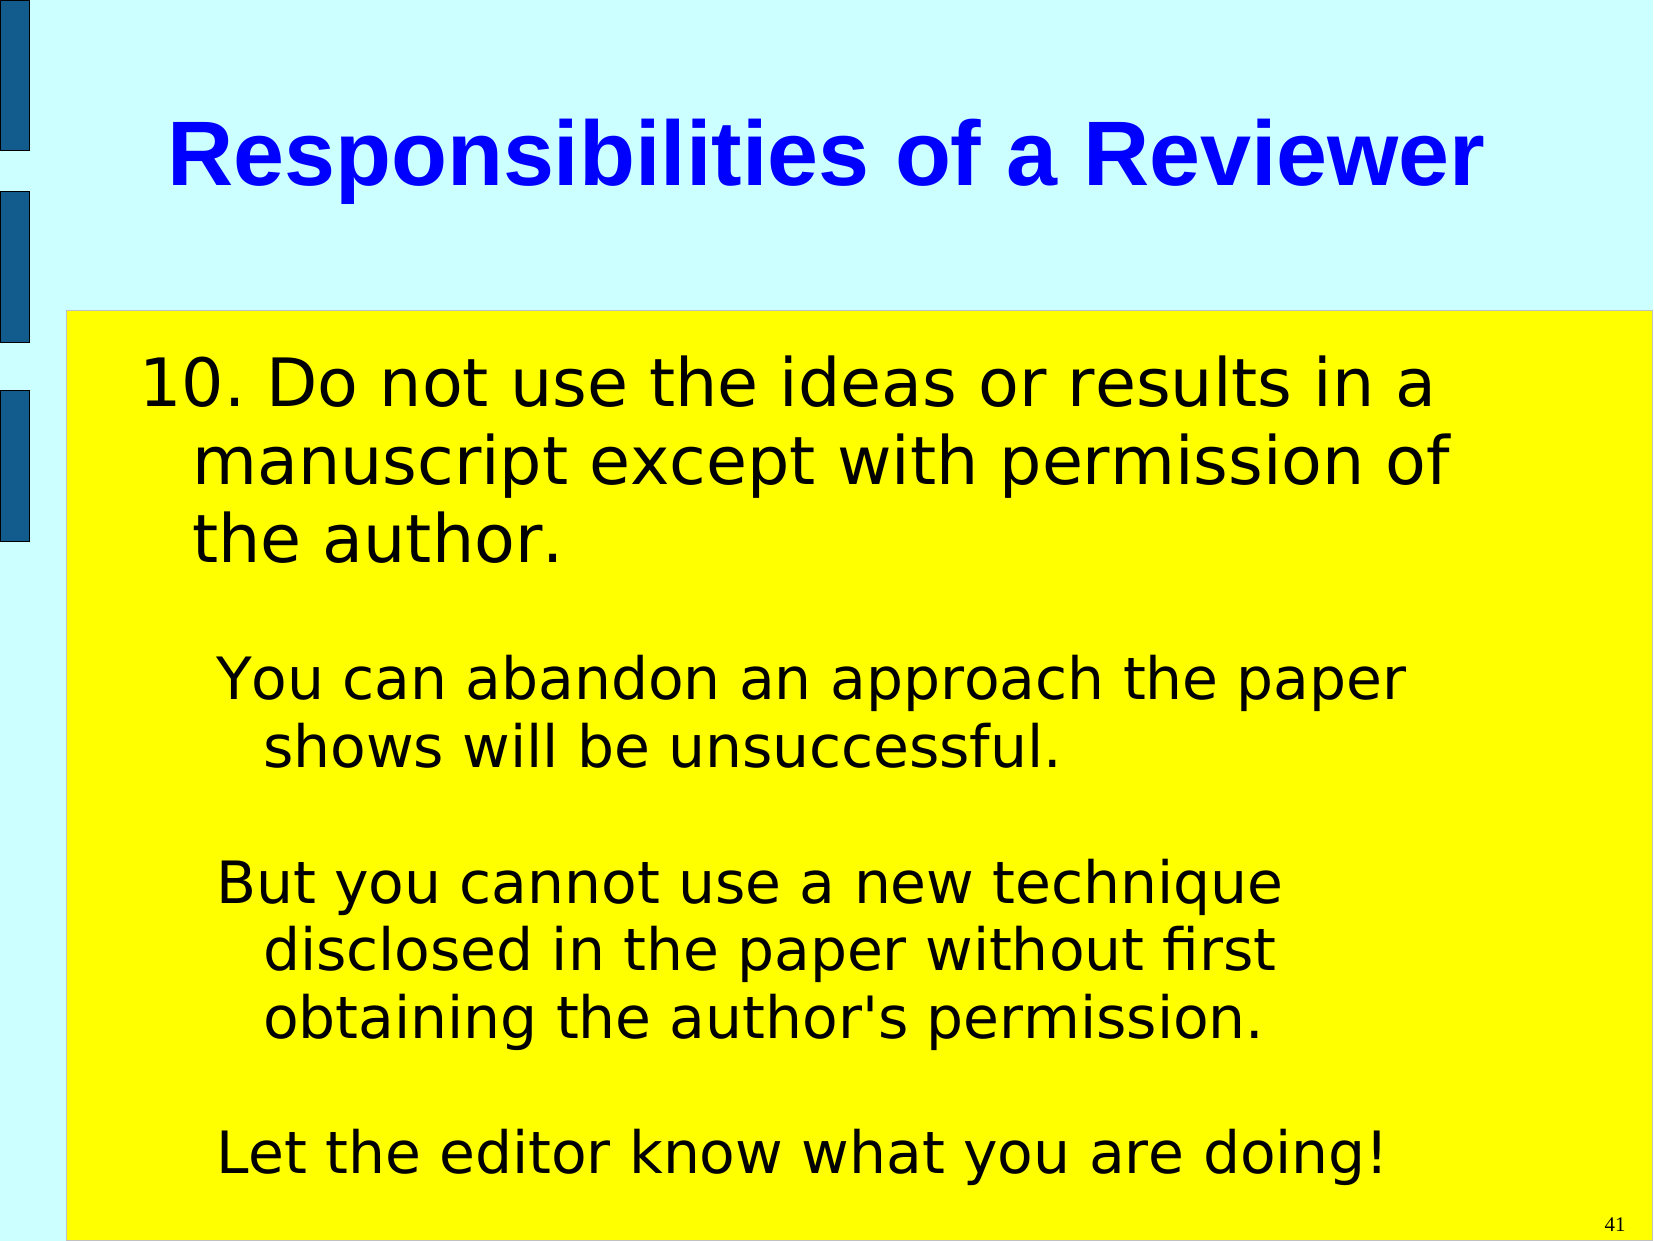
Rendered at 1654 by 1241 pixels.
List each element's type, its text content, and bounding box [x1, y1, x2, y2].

list 10. Do not use the ideas or results in a manuscript except with permission of the author. You can abandon an approach the paper shows will be unsuccessful. But you cannot use a new technique disclosed in the paper without first obtaining the author's permission. Let the editor know what you are doing! [121, 344, 1534, 1188]
title Responsibilities of a Reviewer [121, 49, 1534, 258]
